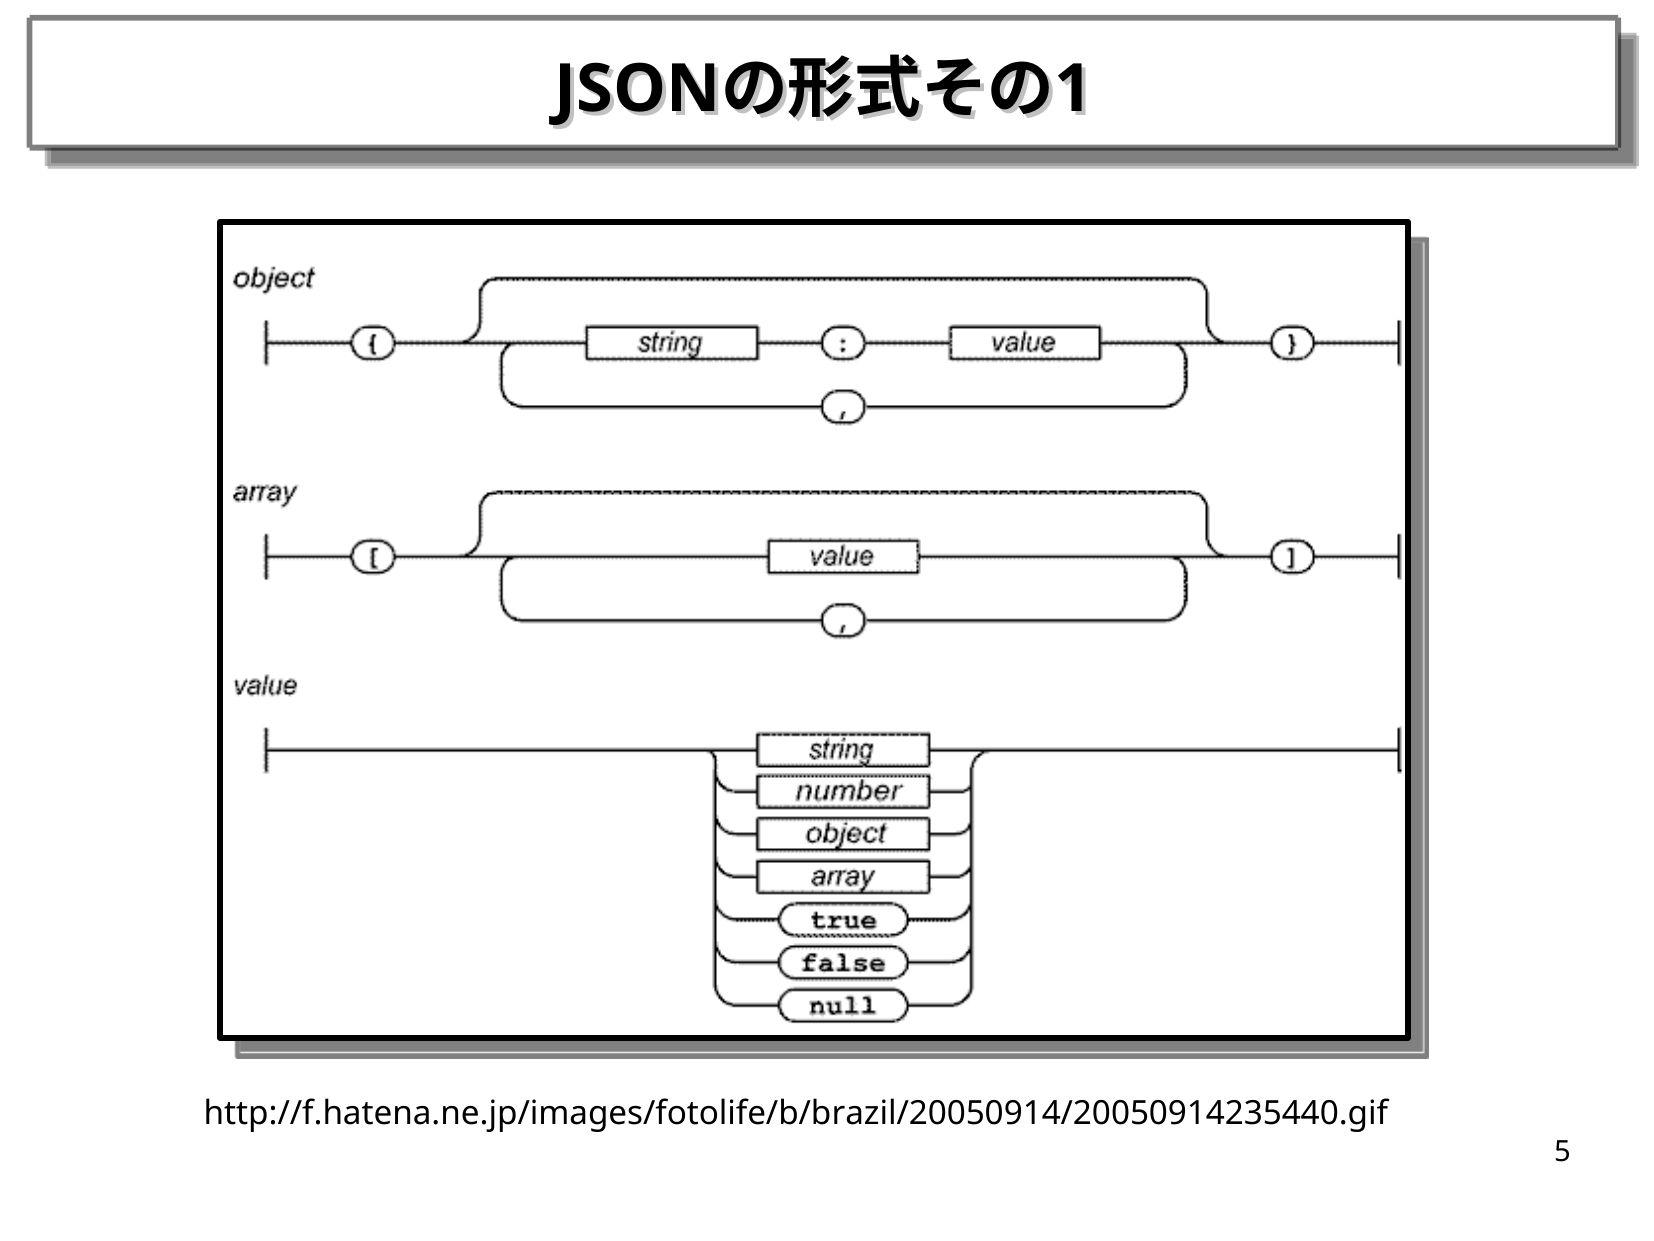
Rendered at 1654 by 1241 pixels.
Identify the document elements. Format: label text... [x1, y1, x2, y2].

picture [222, 224, 1406, 1036]
text_box JSONの形式その1 [29, 17, 1619, 148]
text_box http://f.hatena.ne.jp/images/fotolife/b/brazil/20050914/20050914235440.gif [188, 1081, 1473, 1133]
